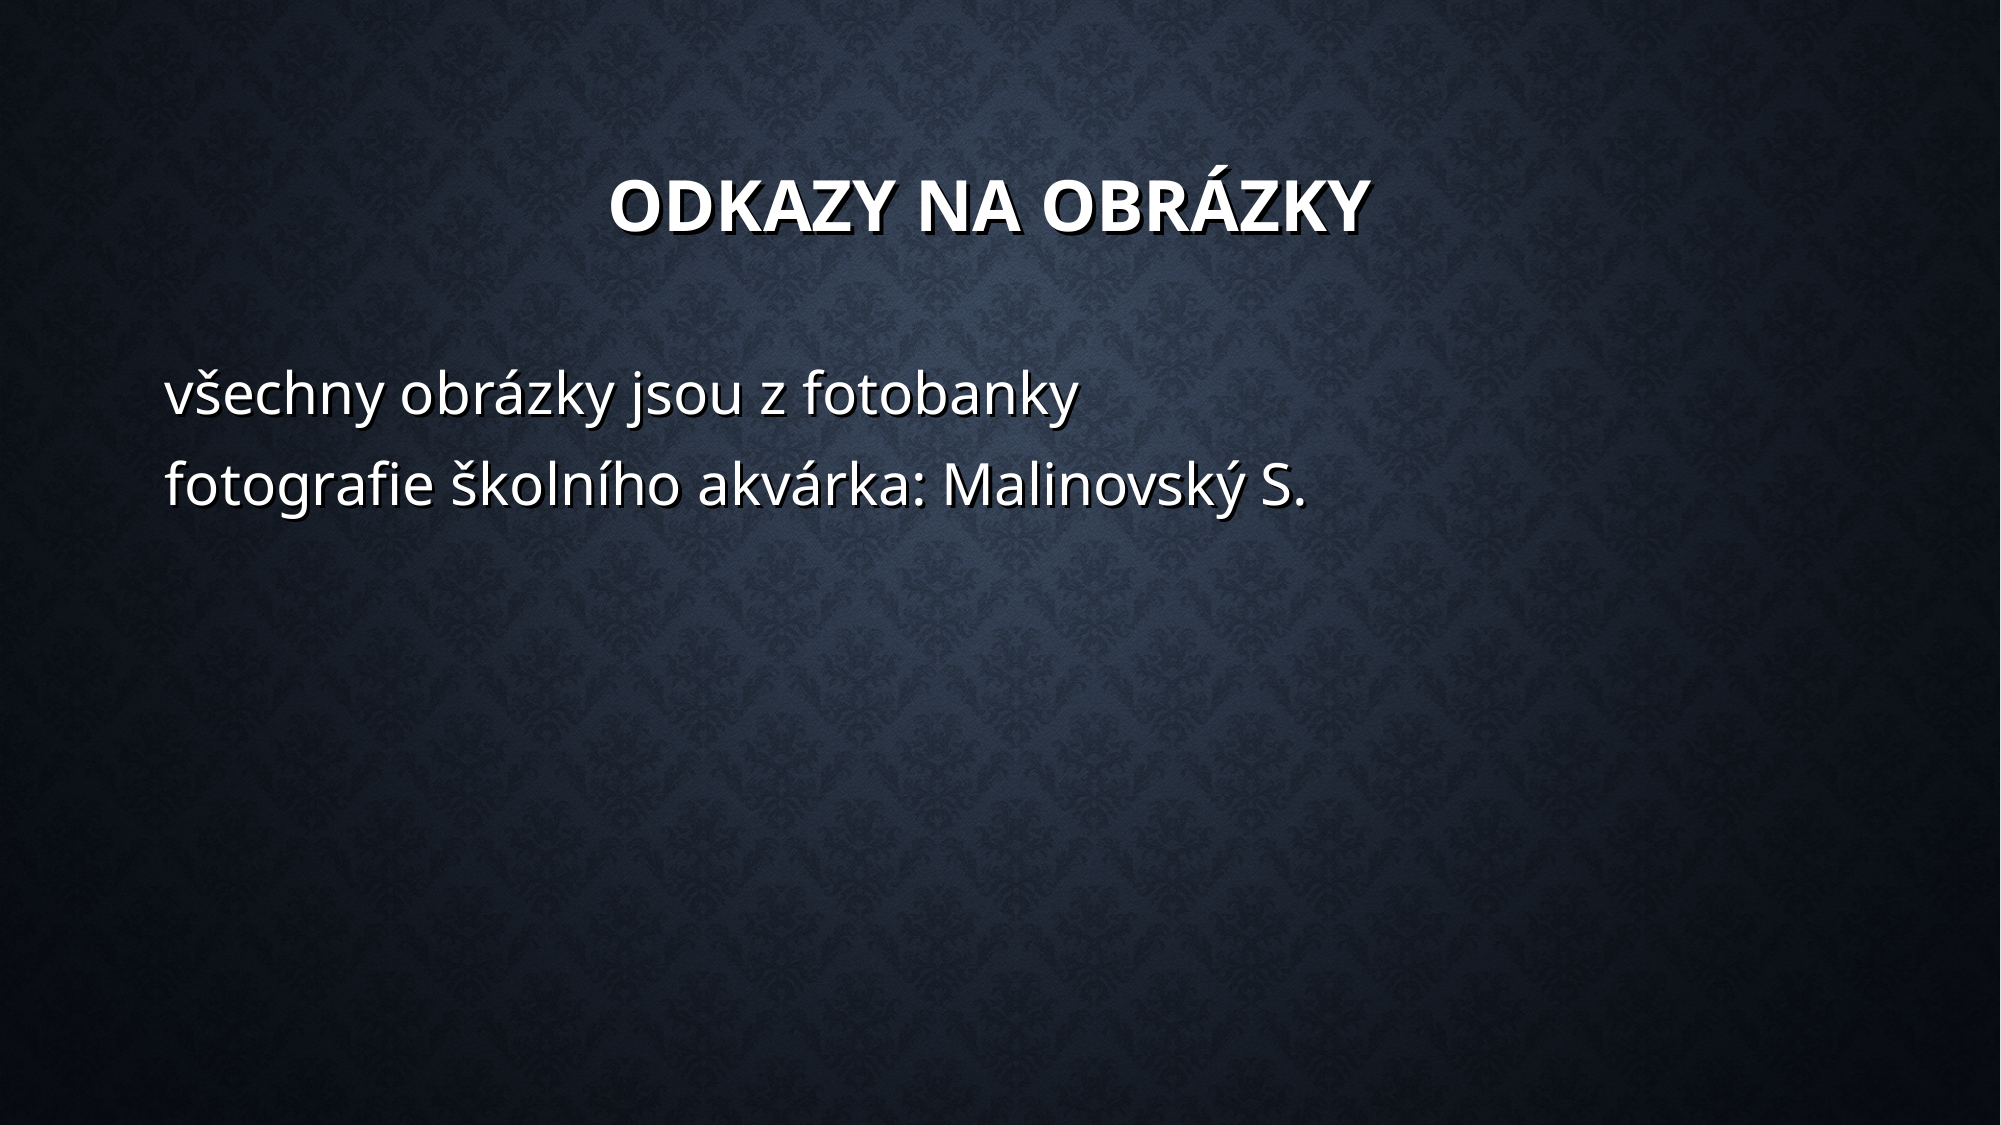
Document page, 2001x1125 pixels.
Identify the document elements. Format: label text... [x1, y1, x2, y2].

list všechny obrázky jsou z fotobanky fotografie školního akvárka: Malinovský S. [149, 348, 1849, 956]
title Odkazy na obrázky [149, 99, 1849, 318]
